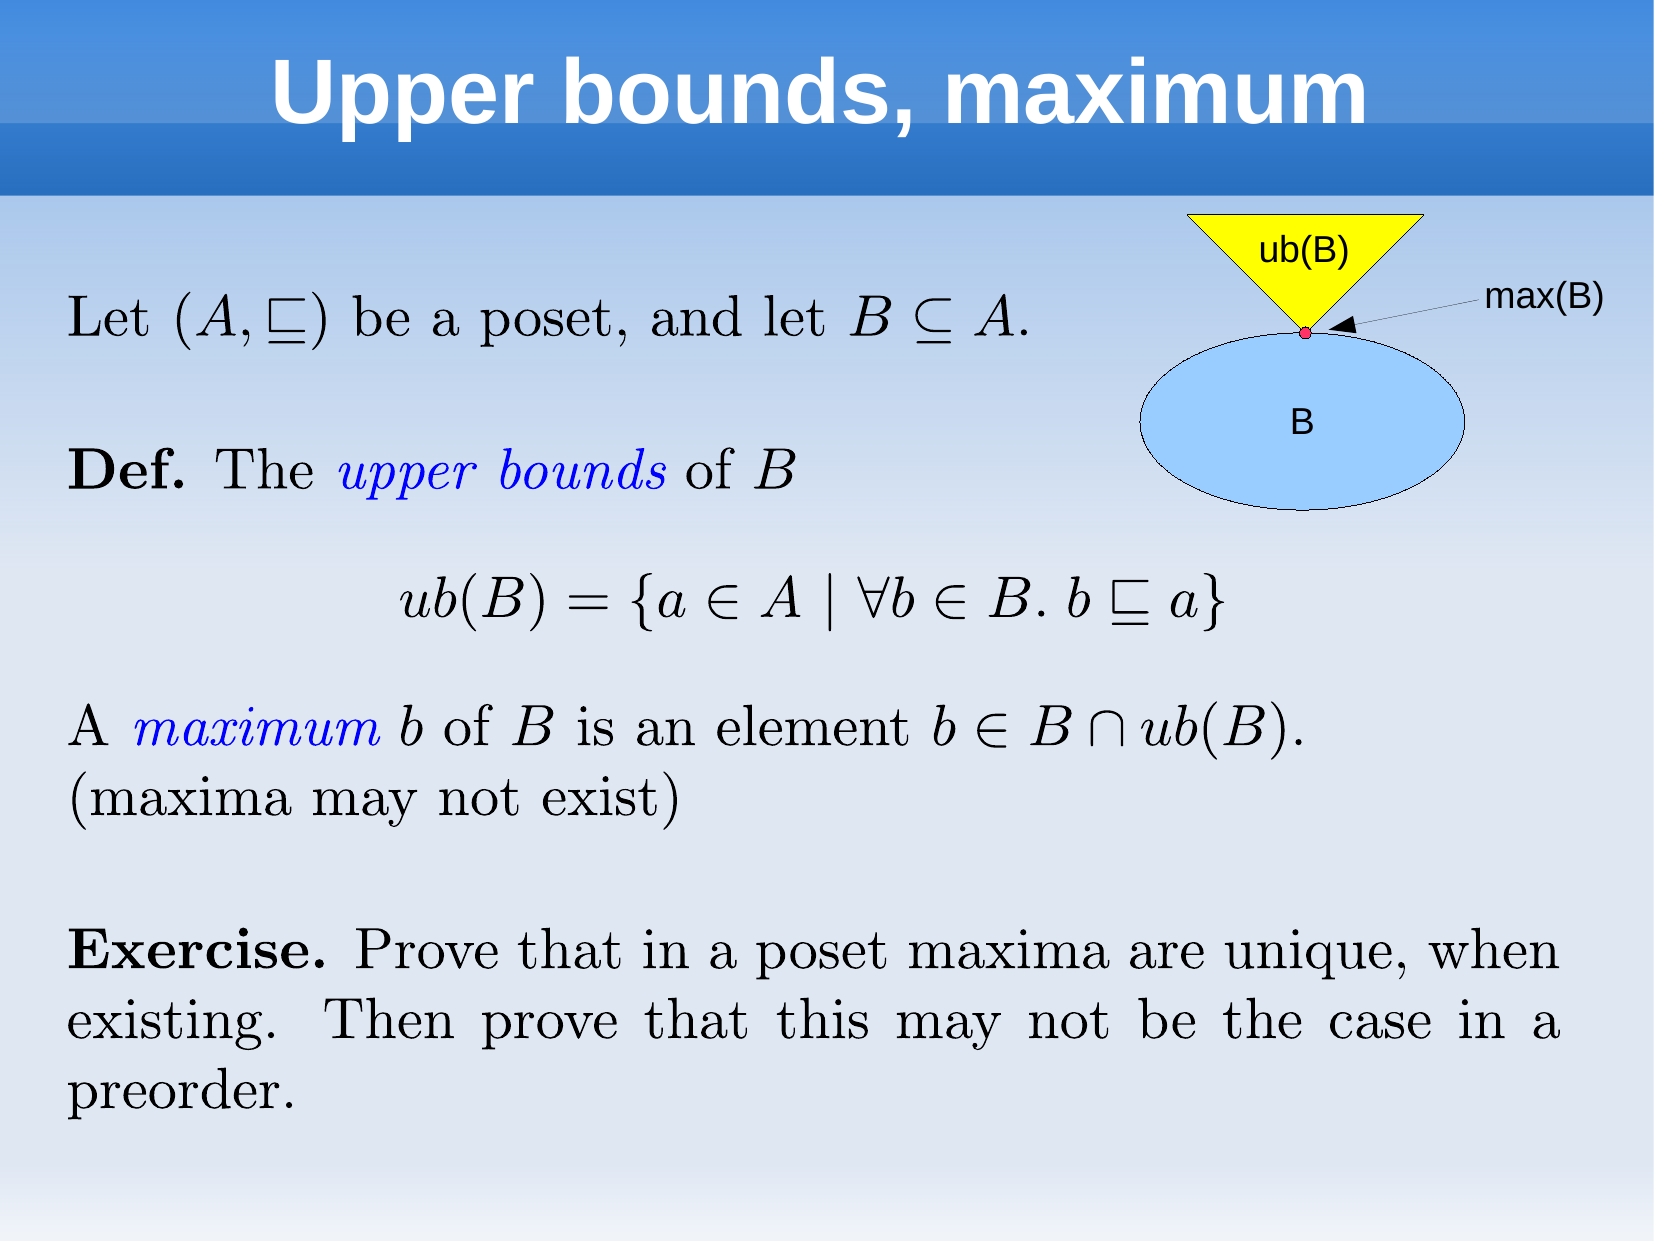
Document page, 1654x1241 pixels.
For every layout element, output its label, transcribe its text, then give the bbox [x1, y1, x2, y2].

text_box [1250, 278, 1361, 291]
text_box [1187, 214, 1424, 274]
title Upper bounds, maximum [76, 0, 1565, 196]
text_box max(B) [1469, 267, 1621, 325]
picture [0, 0, 1654, 1241]
text_box ub(B) [1243, 220, 1365, 278]
